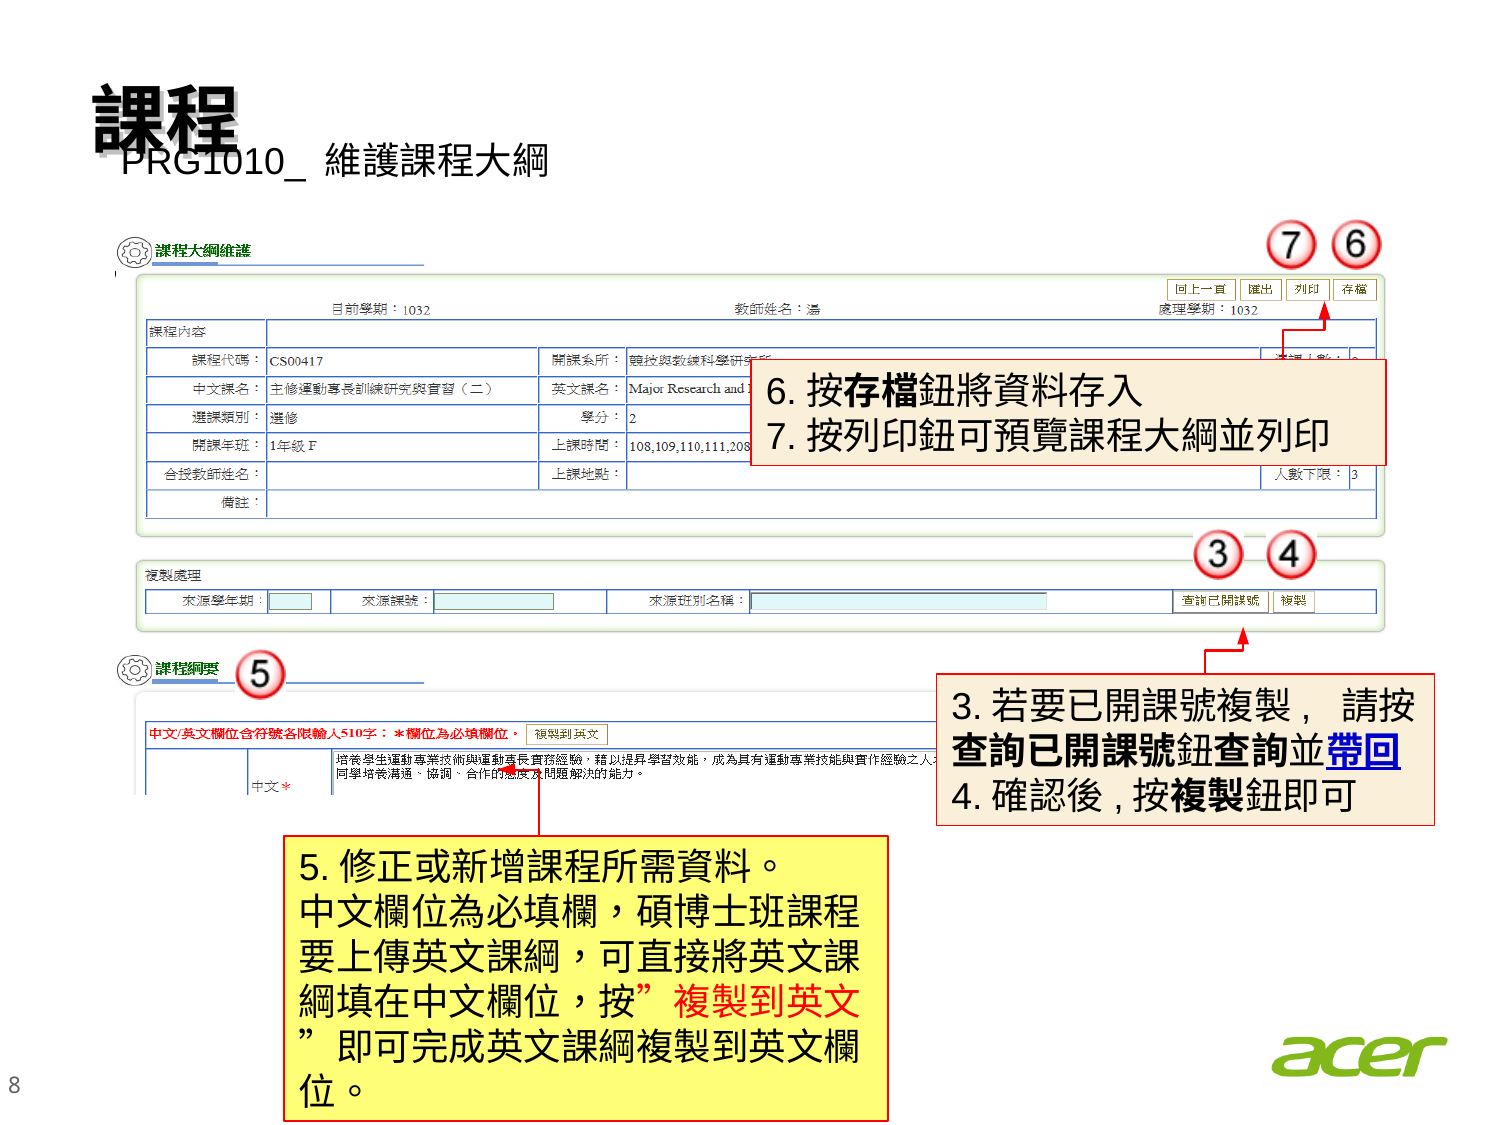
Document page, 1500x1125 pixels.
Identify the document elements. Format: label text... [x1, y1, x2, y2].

text_box 6.按存檔鈕將資料存入 7.按列印鈕可預覽課程大綱並列印 [750, 359, 1387, 466]
picture [115, 219, 1387, 795]
text_box 5.修正或新增課程所需資料。 中文欄位為必填欄，碩博士班課程要上傳英文課綱，可直接將英文課綱填在中文欄位，按”複製到英文”即可完成英文課綱複製到英文欄位。 [283, 835, 889, 1079]
text_box 7 [0, 1056, 140, 1117]
title 課程 [75, 6, 1426, 153]
text_box 3.若要已開課號複製, 請按查詢已開課號鈕查詢並帶回 4.確認後,按複製鈕即可 [936, 674, 1435, 826]
text_box PRG1010_ 維護課程大綱 [105, 129, 561, 191]
